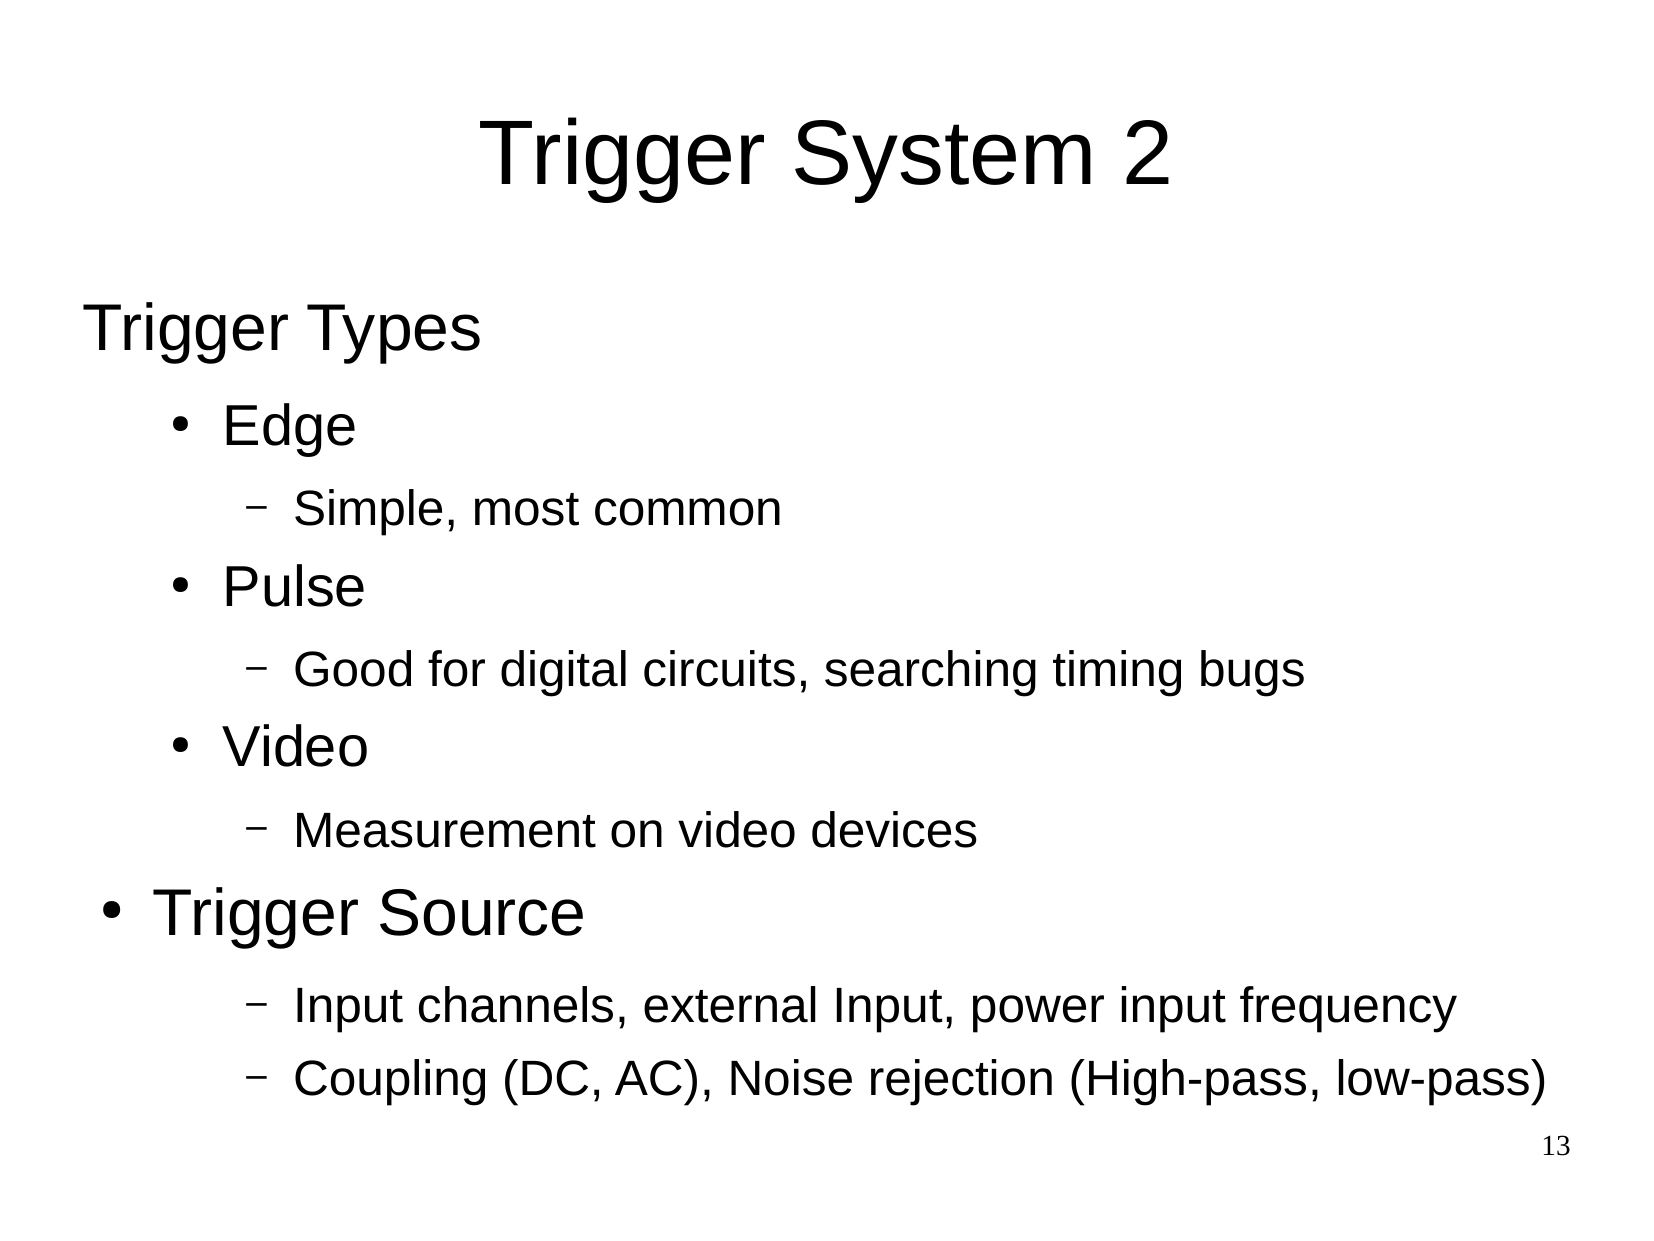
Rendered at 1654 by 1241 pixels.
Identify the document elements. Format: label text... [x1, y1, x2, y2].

list Trigger Types Edge Simple, most common Pulse Good for digital circuits, searching timing bugs Video Measurement on video devices Trigger Source Input channels, external Input, power input frequency Coupling (DC, AC), Noise rejection (High-pass, low-pass) [82, 290, 1571, 1109]
title Trigger System 2 [82, 49, 1571, 257]
